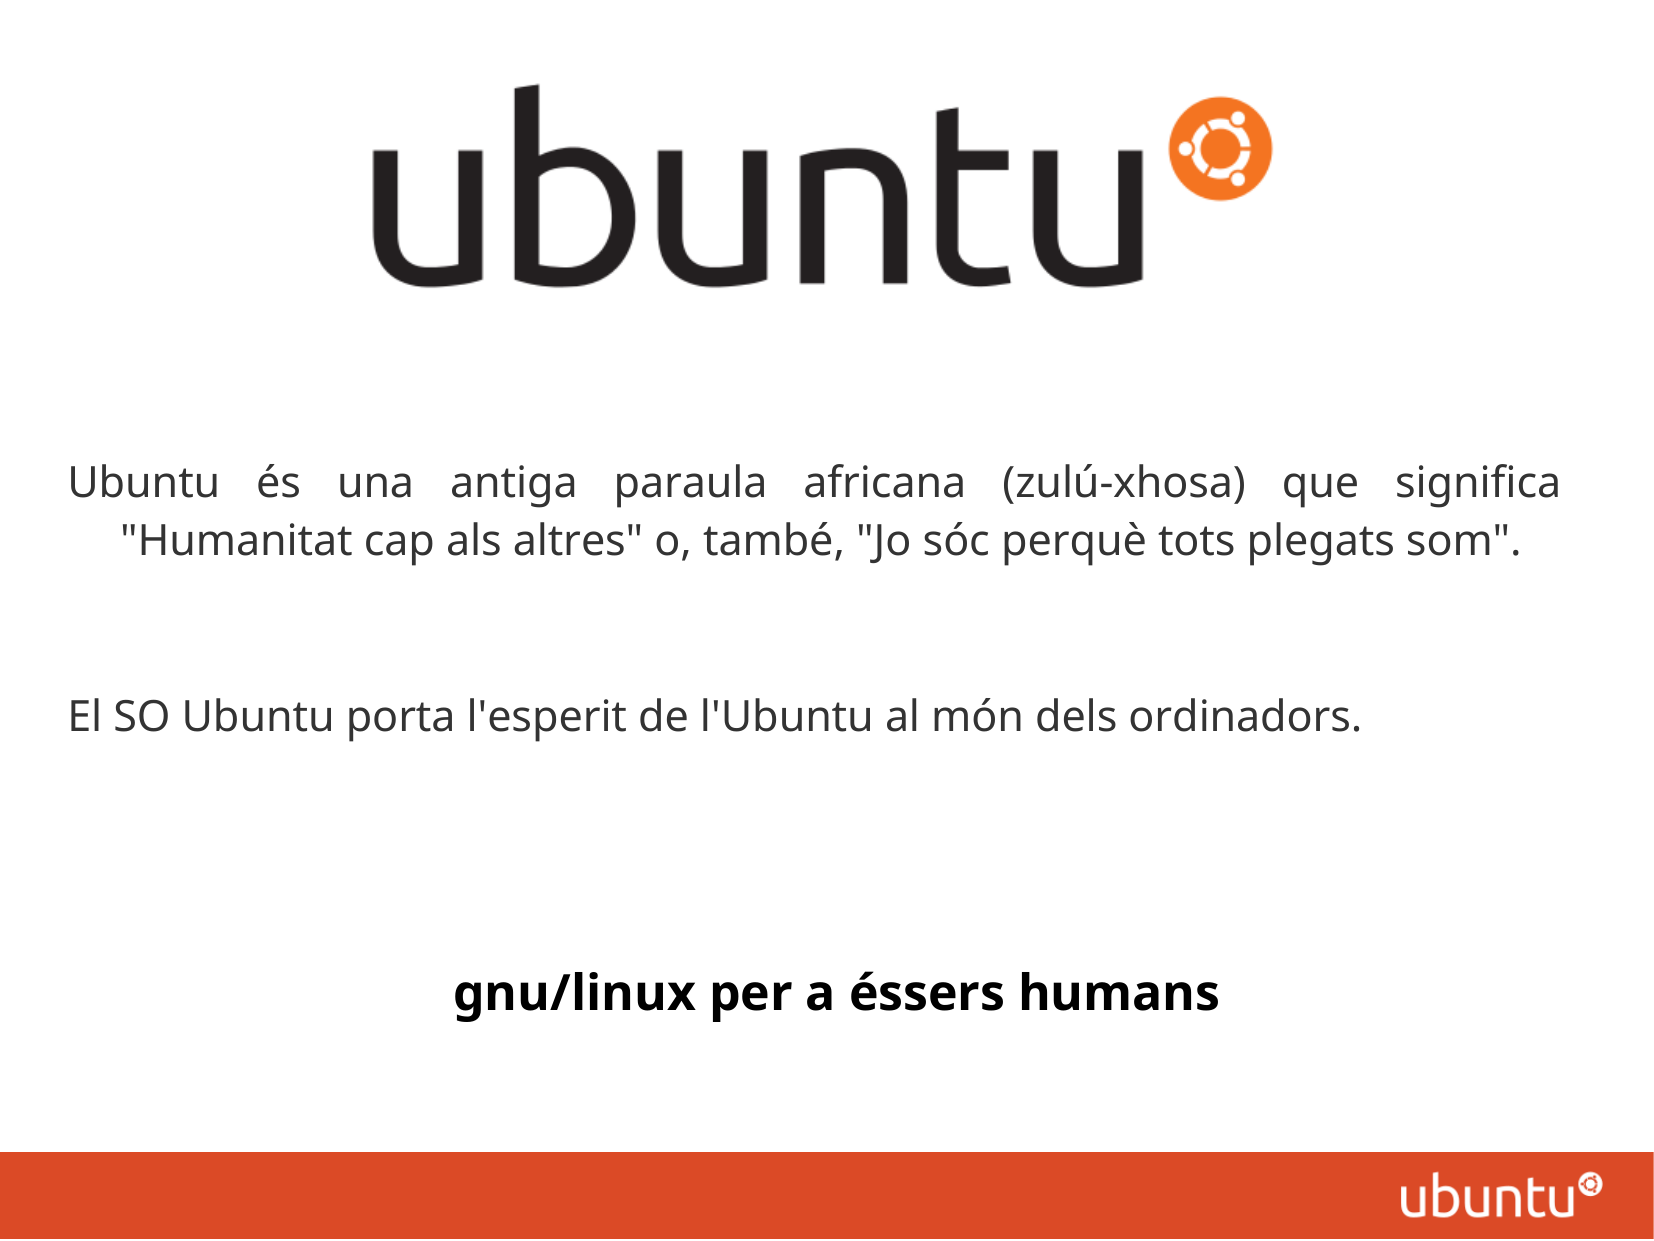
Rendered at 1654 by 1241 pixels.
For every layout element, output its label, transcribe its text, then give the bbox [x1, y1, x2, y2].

list Ubuntu és una antiga paraula africana (zulú-xhosa) que significa "Humanitat cap als altres" o, també, "Jo sóc perquè tots plegats som". El SO Ubuntu porta l'esperit de l'Ubuntu al món dels ordinadors. [59, 442, 1571, 798]
list gnu/linux per a éssers humans [83, 885, 1565, 1063]
picture [0, 1152, 1654, 1239]
picture [354, 76, 1292, 296]
